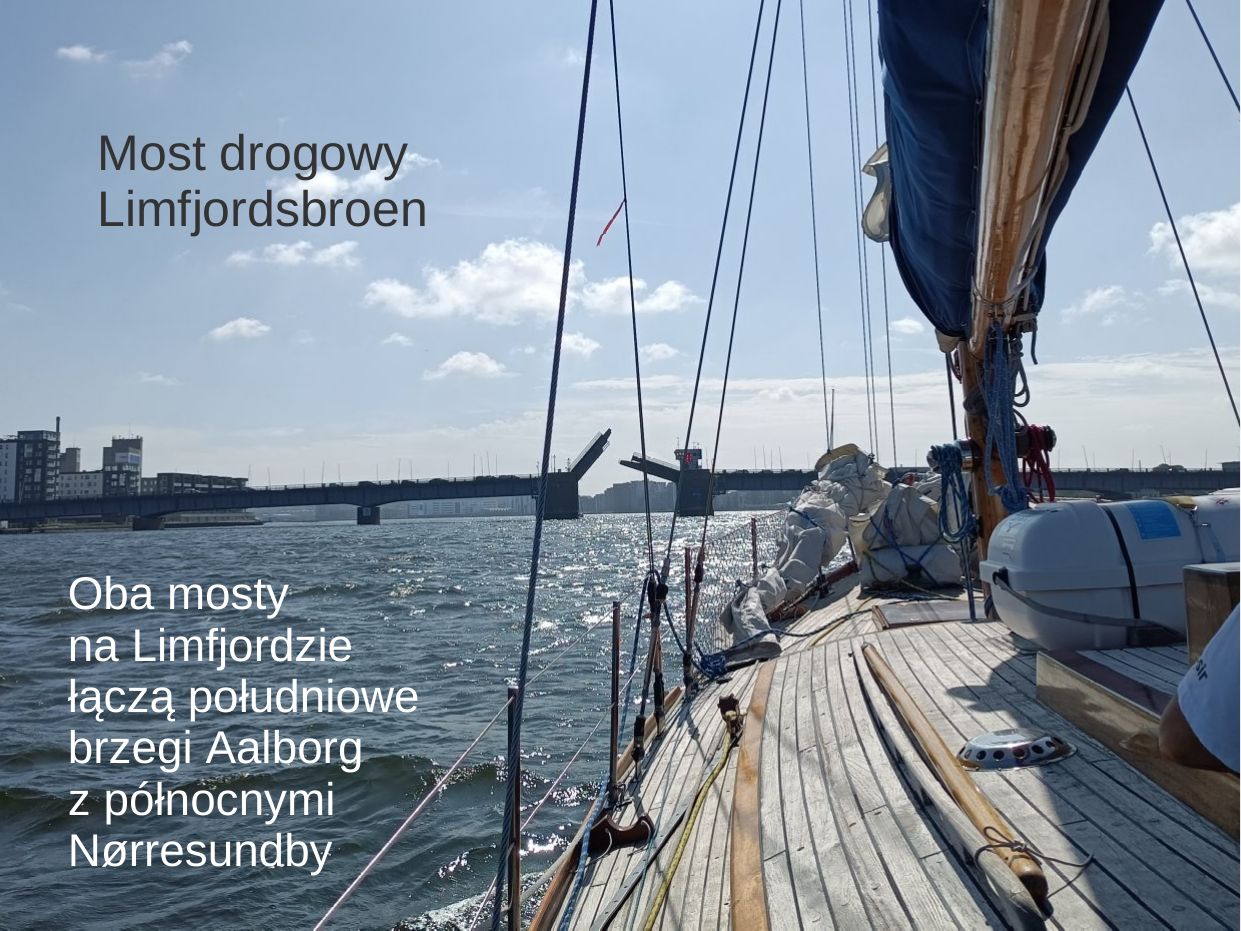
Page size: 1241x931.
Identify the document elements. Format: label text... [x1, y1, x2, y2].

text_box Most drogowy Limfjordsbroen [82, 118, 473, 245]
picture [0, 0, 1241, 931]
text_box Oba mosty na Limfjordzie łączą południowe brzegi Aalborg z północnymi Nørresundby [53, 561, 467, 916]
